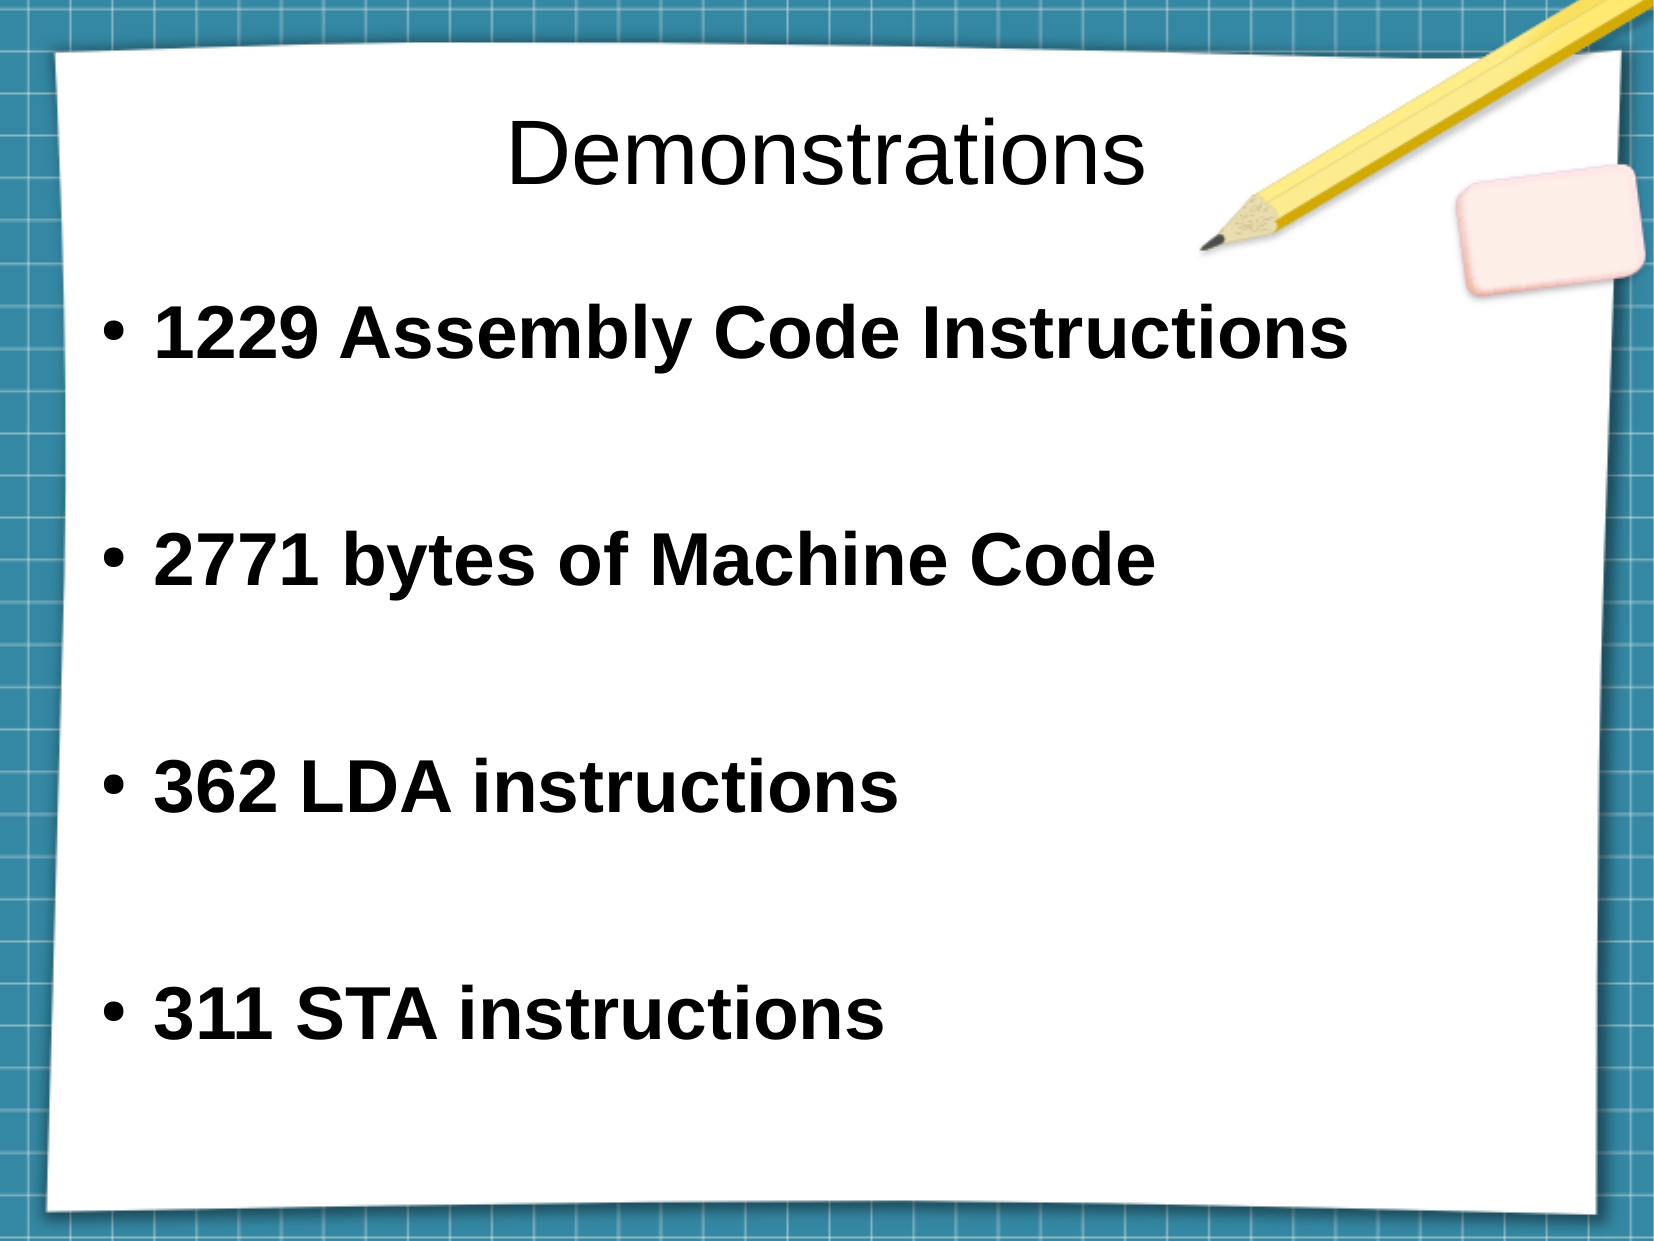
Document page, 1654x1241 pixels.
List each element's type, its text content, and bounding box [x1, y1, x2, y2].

list 1229 Assembly Code Instructions 2771 bytes of Machine Code 362 LDA instructions 311 STA instructions [82, 290, 1571, 1171]
title Demonstrations [82, 49, 1571, 257]
picture [0, 0, 1654, 1241]
